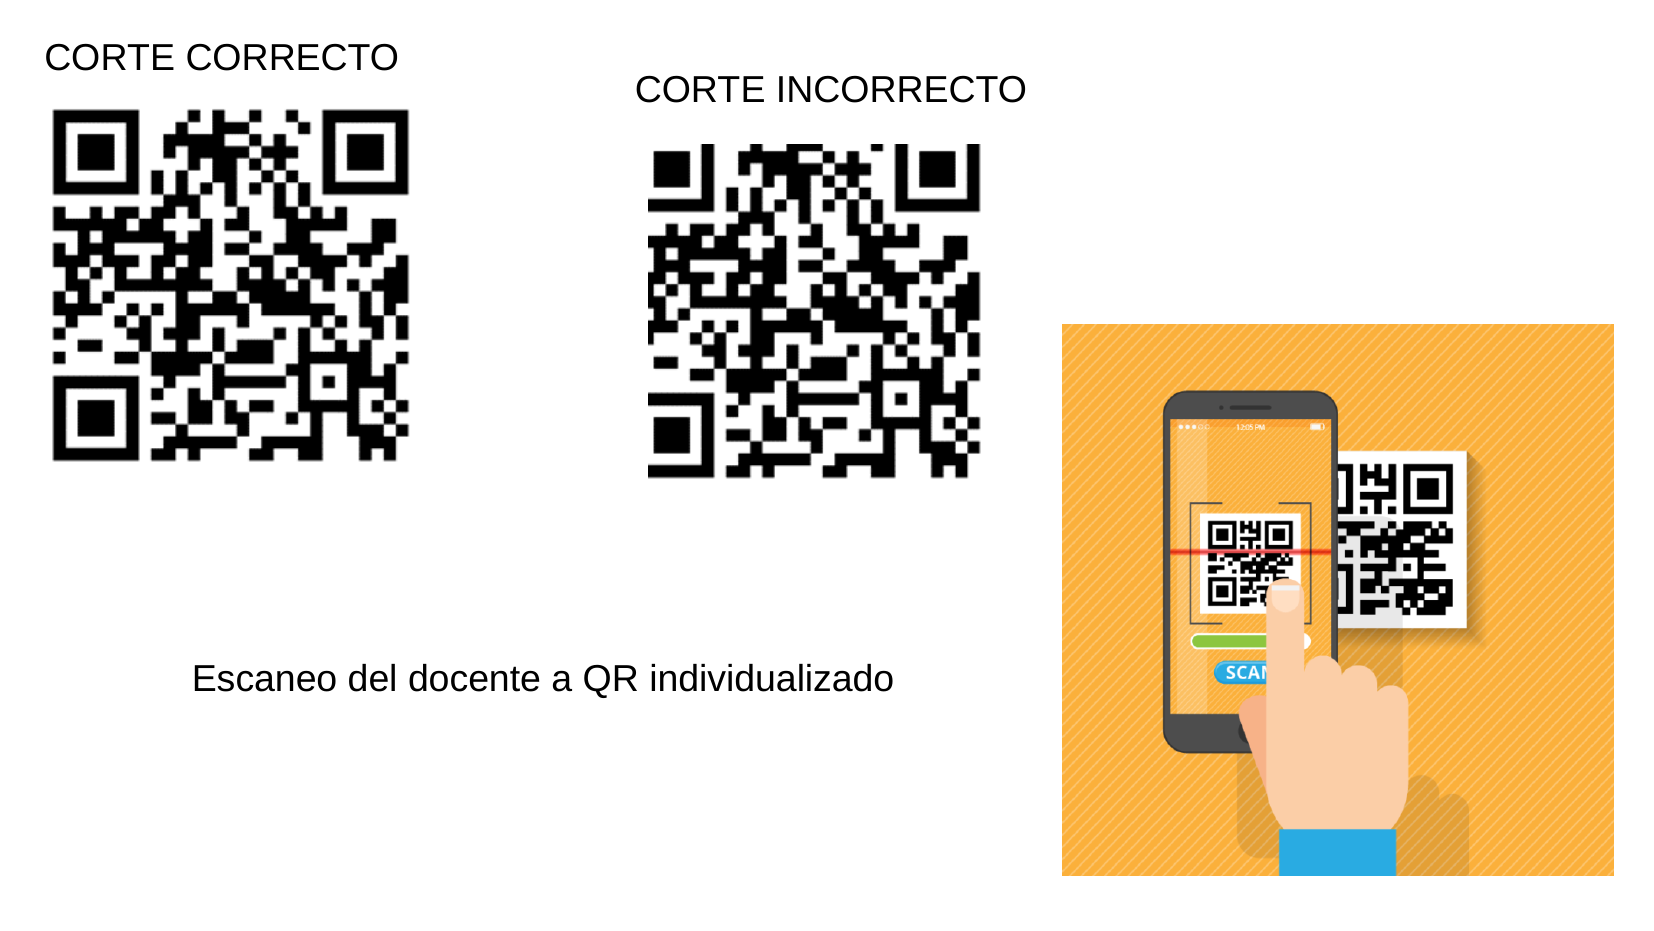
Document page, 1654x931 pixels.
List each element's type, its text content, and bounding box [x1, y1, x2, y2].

picture [1062, 324, 1614, 876]
text_box CORTE INCORRECTO [620, 61, 1123, 119]
text_box Escaneo del docente a QR individualizado [177, 649, 975, 709]
picture [648, 144, 1004, 502]
picture [29, 87, 433, 485]
text_box CORTE CORRECTO [29, 29, 532, 87]
